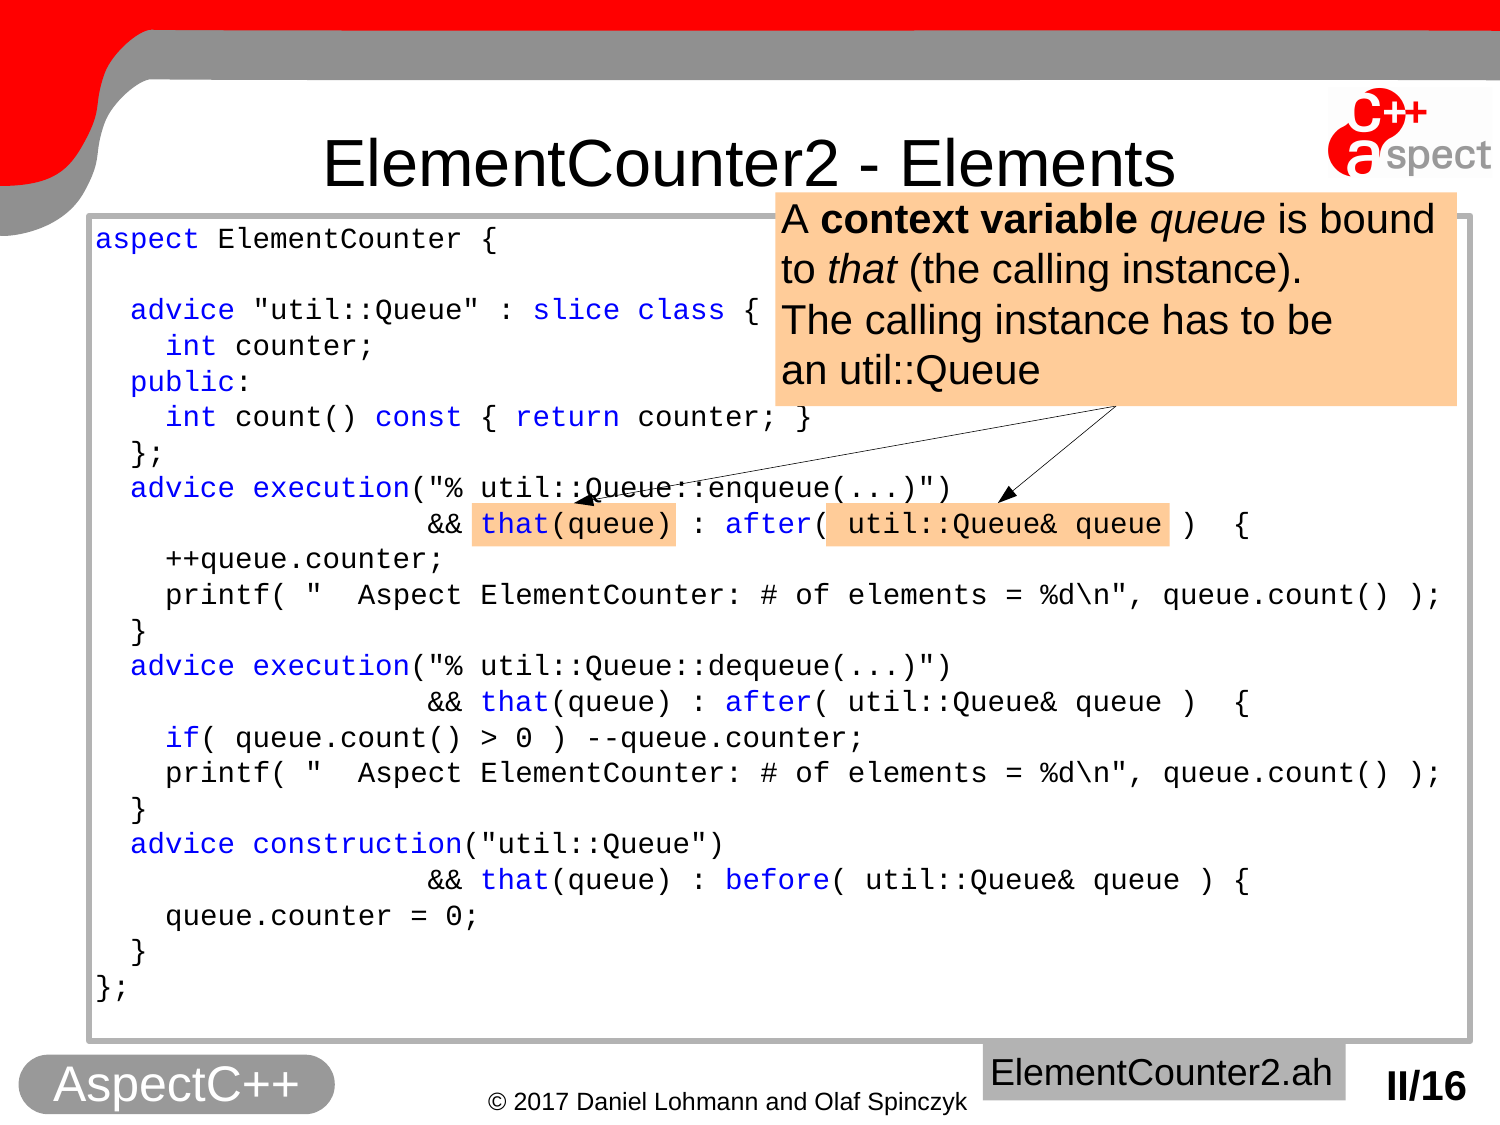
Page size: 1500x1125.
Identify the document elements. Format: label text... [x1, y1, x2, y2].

text_box A context variable queue is bound to that (the calling instance). The calling instance has to be an util::Queue [775, 192, 1457, 407]
title ElementCounter2 - Elements [112, 98, 1388, 213]
text_box aspect ElementCounter { advice "util::Queue" : slice class { int counter; public: int count() const { return counter; } }; advice execution("% util::Queue::enqueue(...)") && that(queue) : after( util::Queue& queue ) { ++queue.counter; printf( " Aspect ElementCounter: # of elements = %d\n", queue.count() ); } advice execution("% util::Queue::dequeue(...)") && that(queue) : after( util::Queue& queue ) { if( queue.count() > 0 ) --queue.counter; printf( " Aspect ElementCounter: # of elements = %d\n", queue.count() ); } advice construction("util::Queue") && that(queue) : before( util::Queue& queue ) { queue.counter = 0; } }; [89, 215, 1471, 1041]
text_box ElementCounter2.ah [982, 1040, 1346, 1098]
